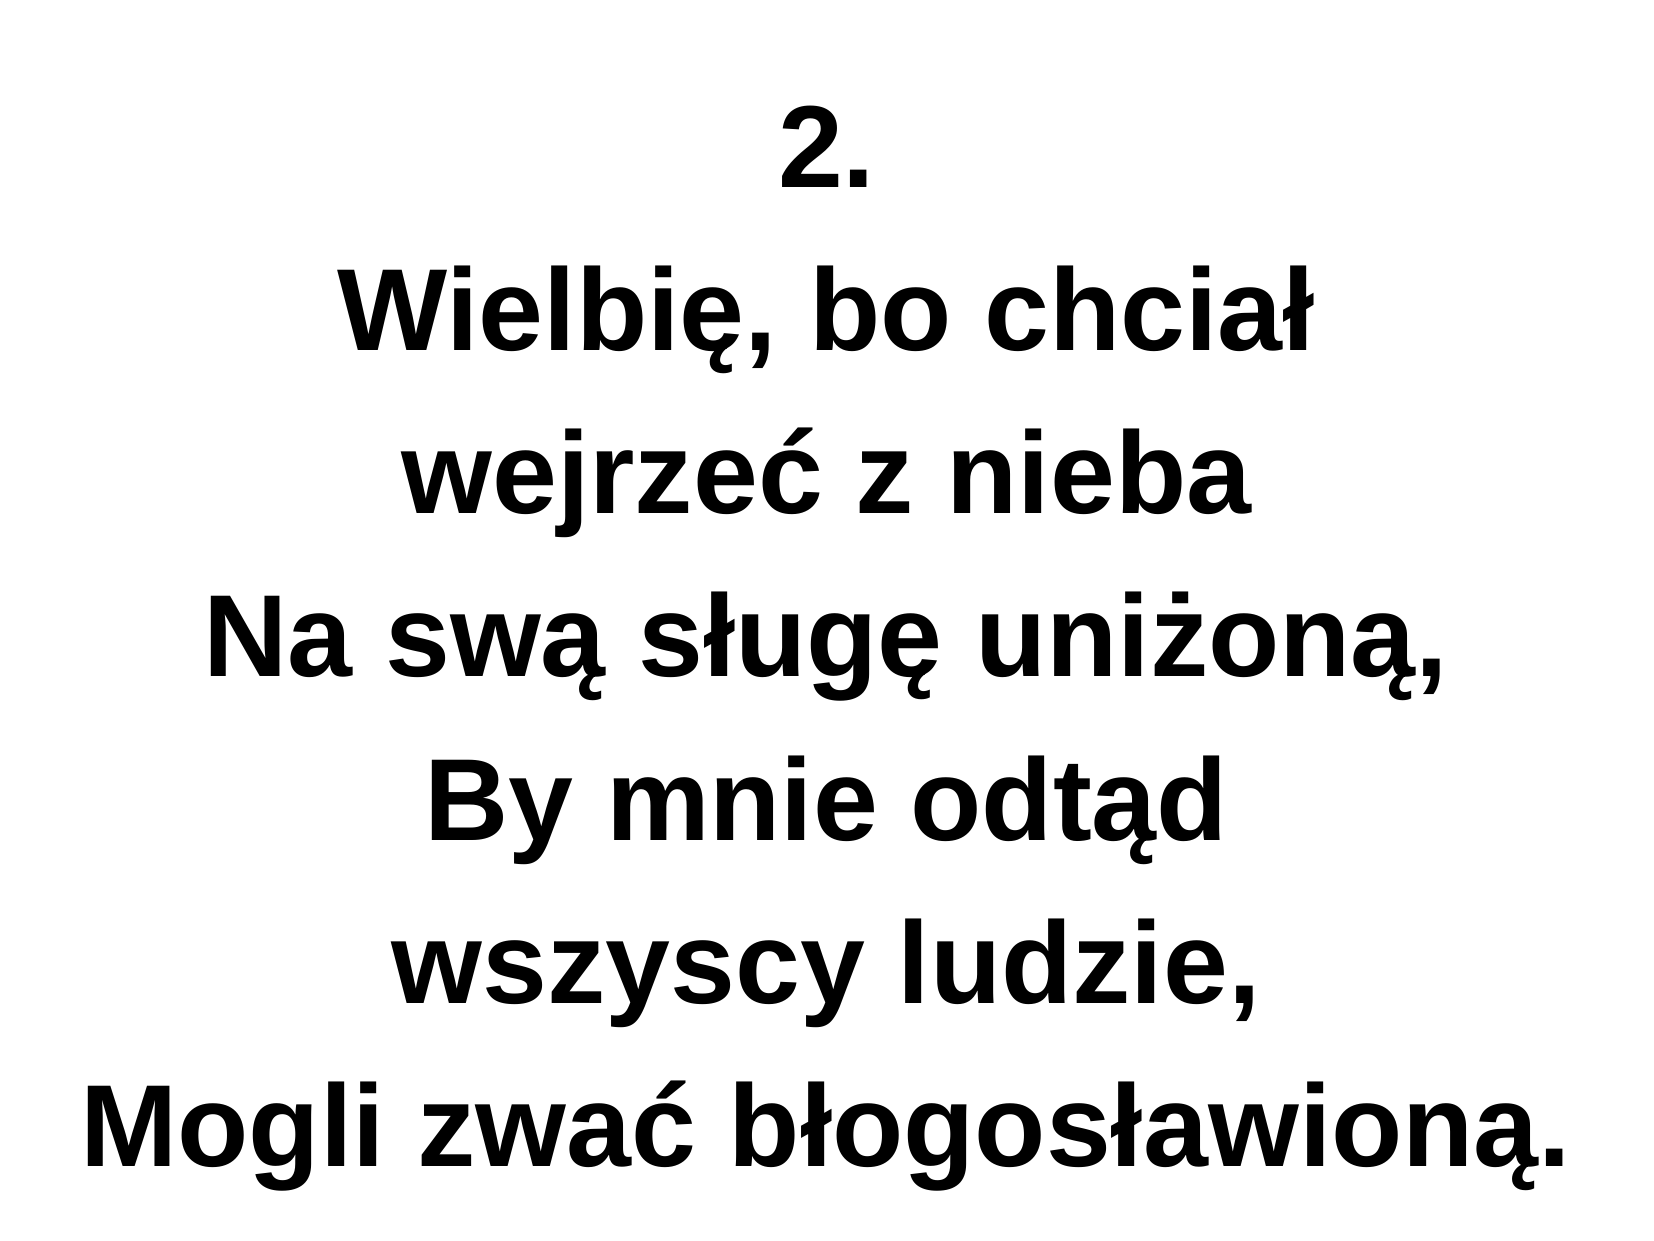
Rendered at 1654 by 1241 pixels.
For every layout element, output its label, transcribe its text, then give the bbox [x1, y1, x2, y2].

subtitle 2. Wielbię, bo chciał wejrzeć z nieba Na swą sługę uniżoną, By mnie odtąd wszyscy ludzie, Mogli zwać błogosławioną. [0, 0, 1654, 1241]
